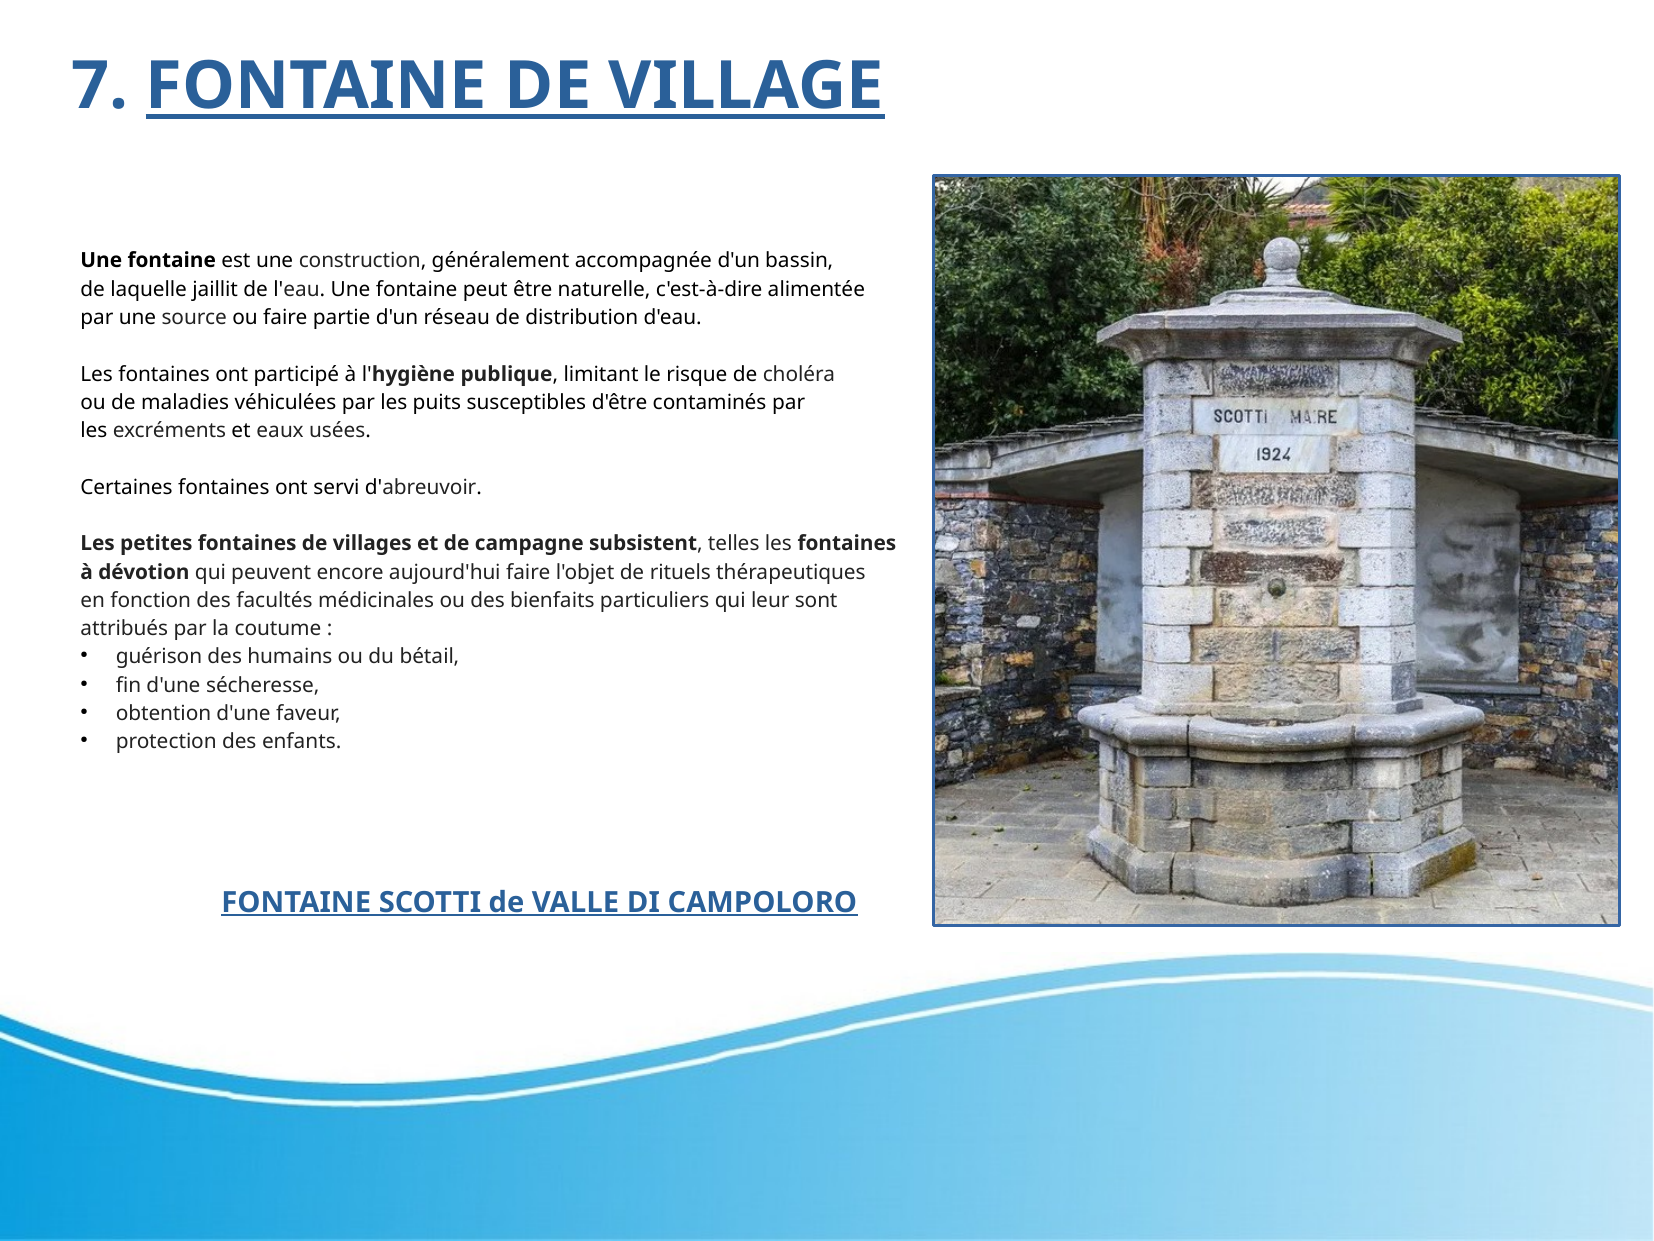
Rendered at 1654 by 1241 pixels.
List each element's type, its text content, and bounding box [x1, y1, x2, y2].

picture [0, 952, 1654, 1241]
text_box Une fontaine est une construction, généralement accompagnée d'un bassin, de laquelle jaillit de l'eau. Une fontaine peut être naturelle, c'est-à-dire alimentée par une source ou faire partie d'un réseau de distribution d'eau. Les fontaines ont participé à l'hygiène publique, limitant le risque de choléra ou de maladies véhiculées par les puits susceptibles d'être contaminés par les excréments et eaux usées. Certaines fontaines ont servi d'abreuvoir. Les petites fontaines de villages et de campagne subsistent, telles les fontaines à dévotion qui peuvent encore aujourd'hui faire l'objet de rituels thérapeutiques en fonction des facultés médicinales ou des bienfaits particuliers qui leur sont attribués par la coutume : guérison des humains ou du bétail, fin d'une sécheresse, obtention d'une faveur, protection des enfants. [80, 175, 932, 934]
picture [935, 177, 1619, 925]
text_box FONTAINE SCOTTI de VALLE DI CAMPOLORO [206, 873, 999, 987]
title 7. FONTAINE DE VILLAGE [71, 26, 1560, 139]
